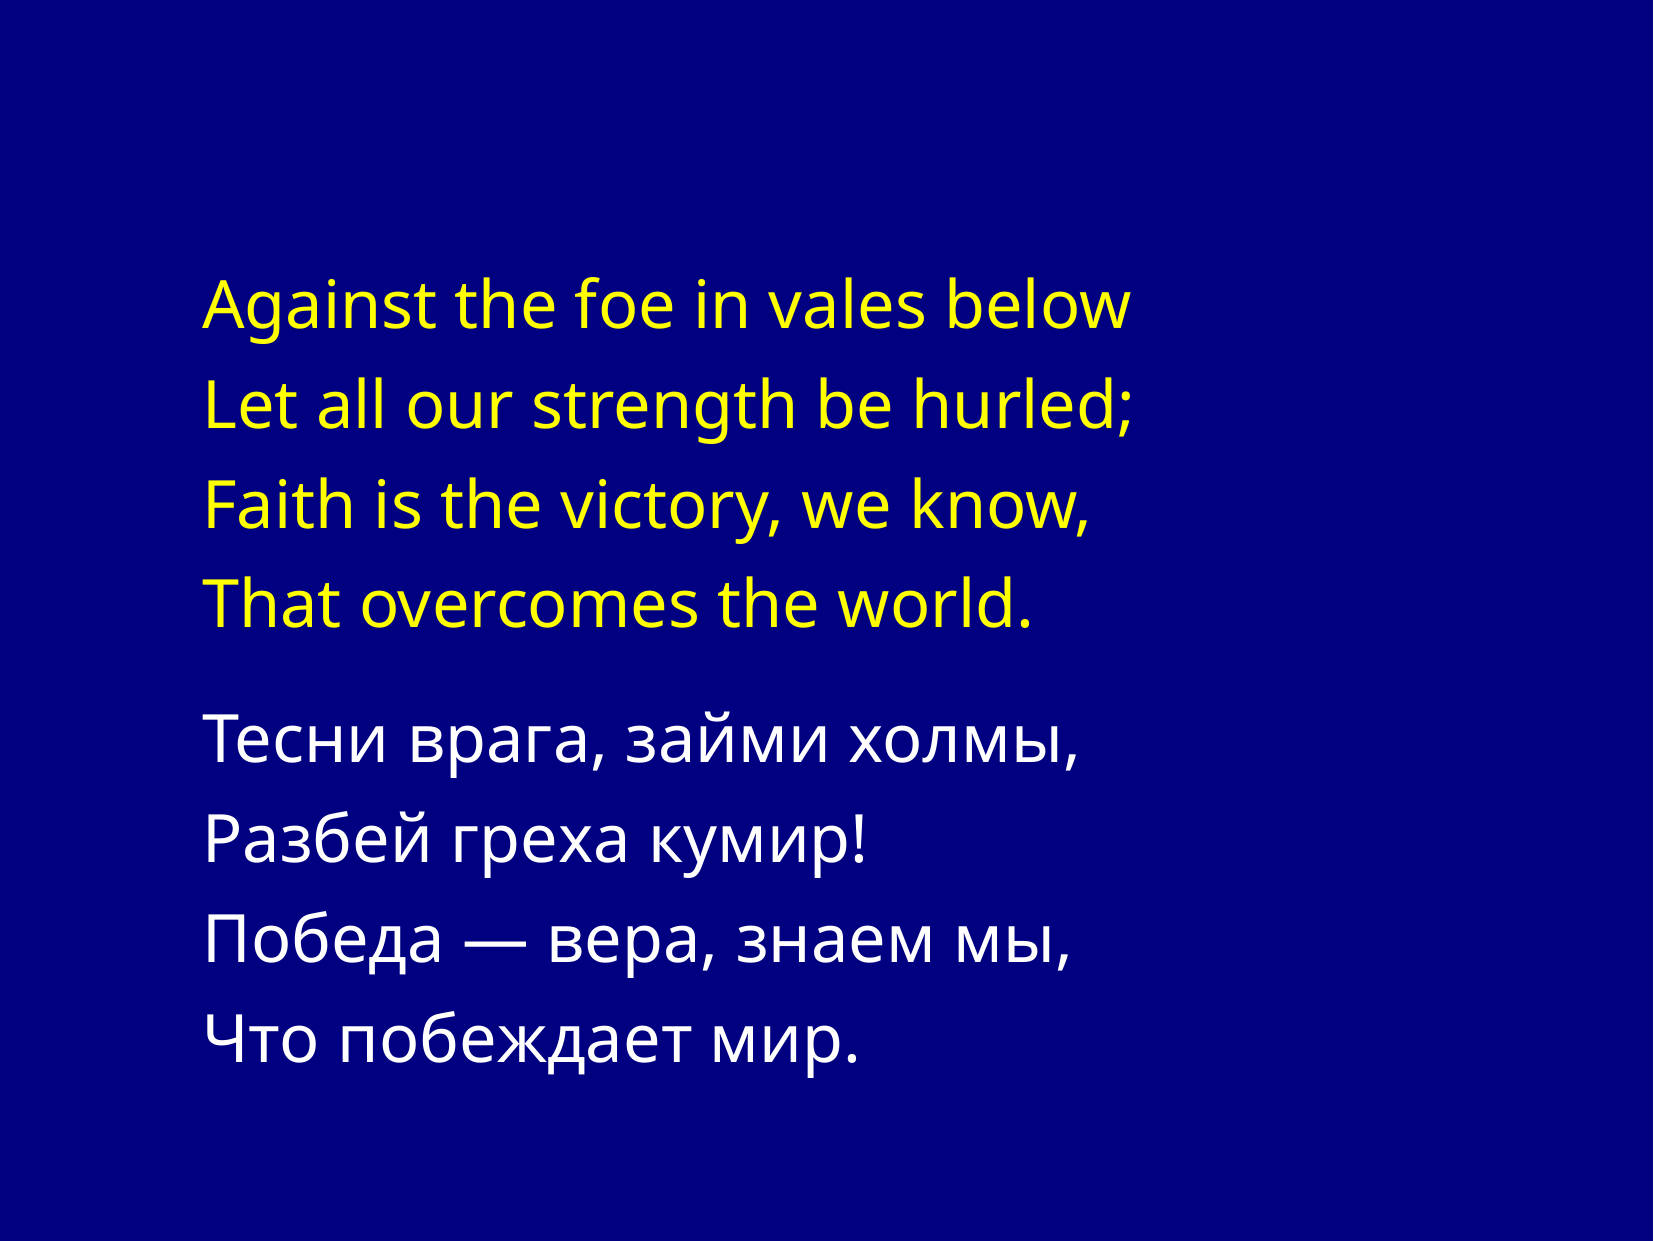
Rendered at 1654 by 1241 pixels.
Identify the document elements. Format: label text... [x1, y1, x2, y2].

text_box Тесни врага, займи холмы, Разбей греха кумир! Победа — вера, знаем мы, Что побеждает мир. [75, 675, 1576, 1163]
text_box Against the foe in vales below Let all our strength be hurled; Faith is the victory, we know, That overcomes the world. [75, 150, 1576, 638]
